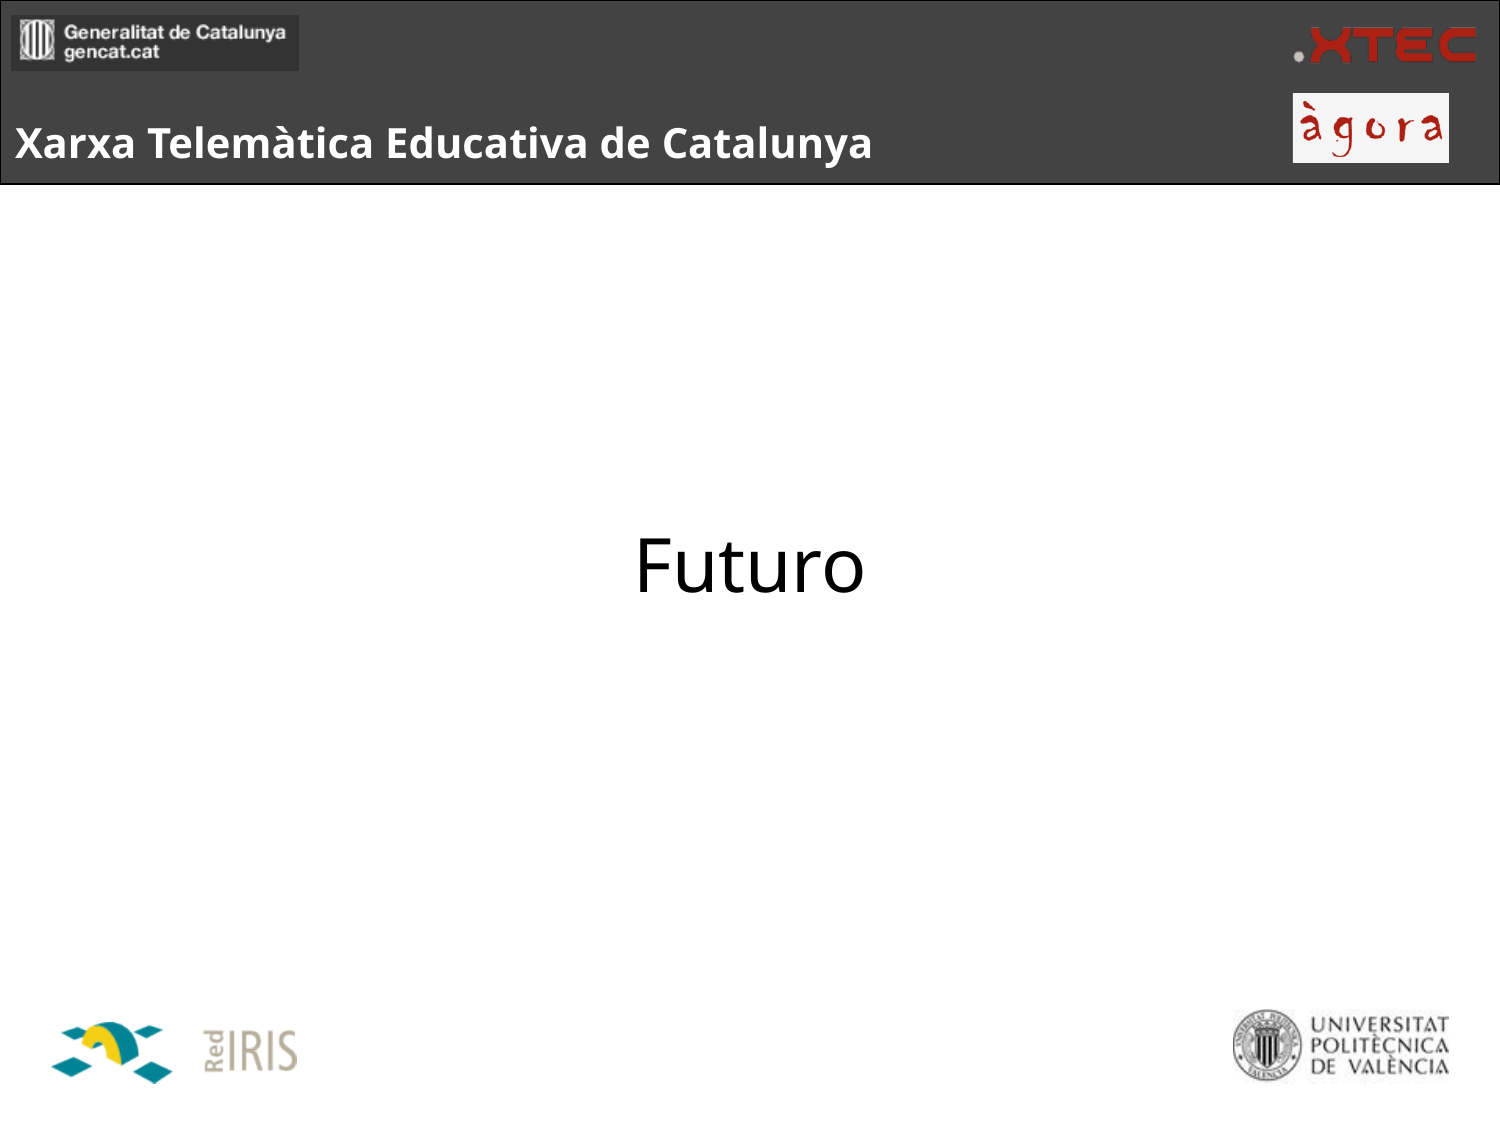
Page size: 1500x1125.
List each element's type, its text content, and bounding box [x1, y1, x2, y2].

title Futuro [51, 470, 1449, 655]
picture [11, 15, 299, 71]
picture [1293, 23, 1480, 67]
picture [1233, 1009, 1449, 1084]
picture [51, 1022, 297, 1084]
